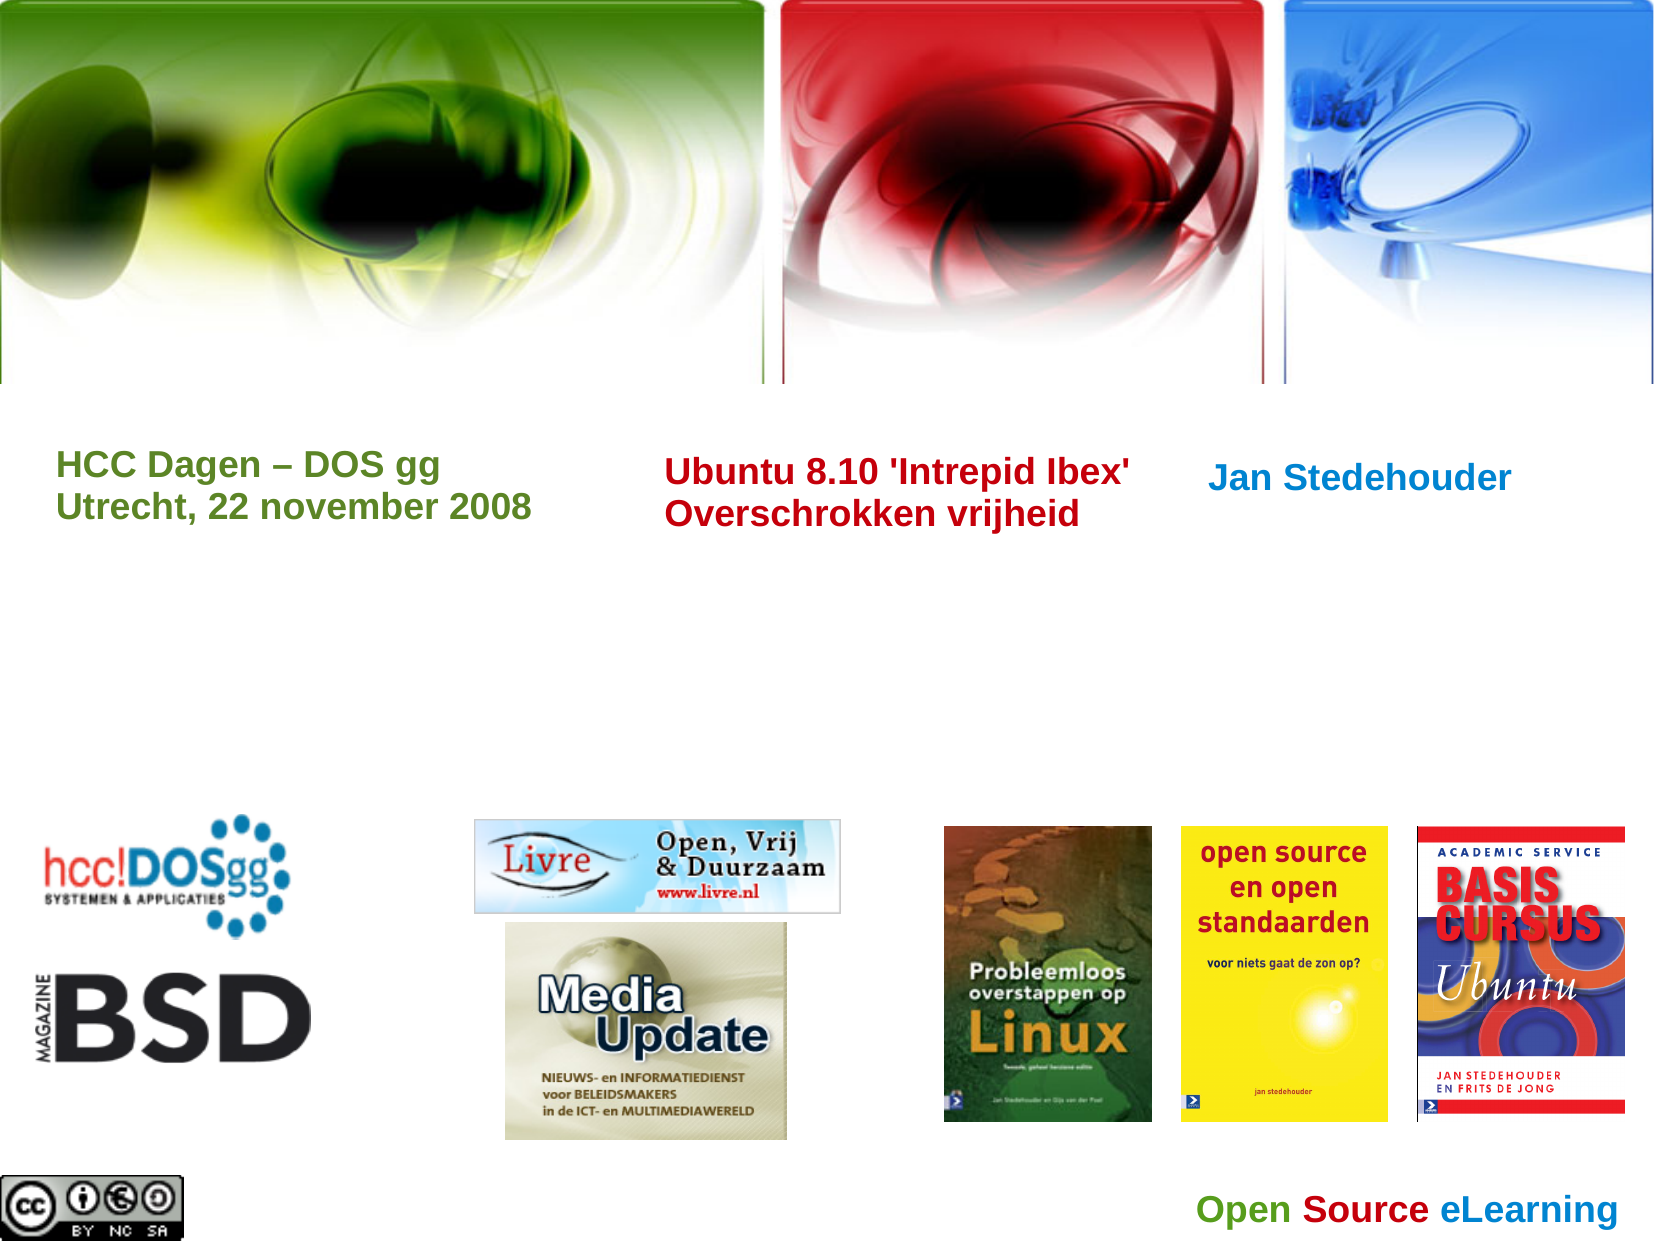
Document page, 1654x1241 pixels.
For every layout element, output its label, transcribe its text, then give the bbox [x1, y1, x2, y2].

text_box HCC Dagen – DOS gg Utrecht, 22 november 2008 [41, 436, 694, 535]
picture [505, 922, 787, 1140]
text_box Open Source eLearning [1181, 1181, 1654, 1238]
text_box Jan Stedehouder [1193, 448, 1548, 506]
picture [944, 826, 1152, 1123]
picture [0, 0, 1654, 384]
text_box Ubuntu 8.10 'Intrepid Ibex' Overschrokken vrijheid [649, 442, 1190, 542]
picture [474, 819, 841, 914]
picture [1417, 826, 1625, 1123]
picture [0, 1175, 184, 1241]
picture [35, 967, 311, 1067]
picture [1181, 826, 1388, 1123]
picture [42, 814, 358, 941]
